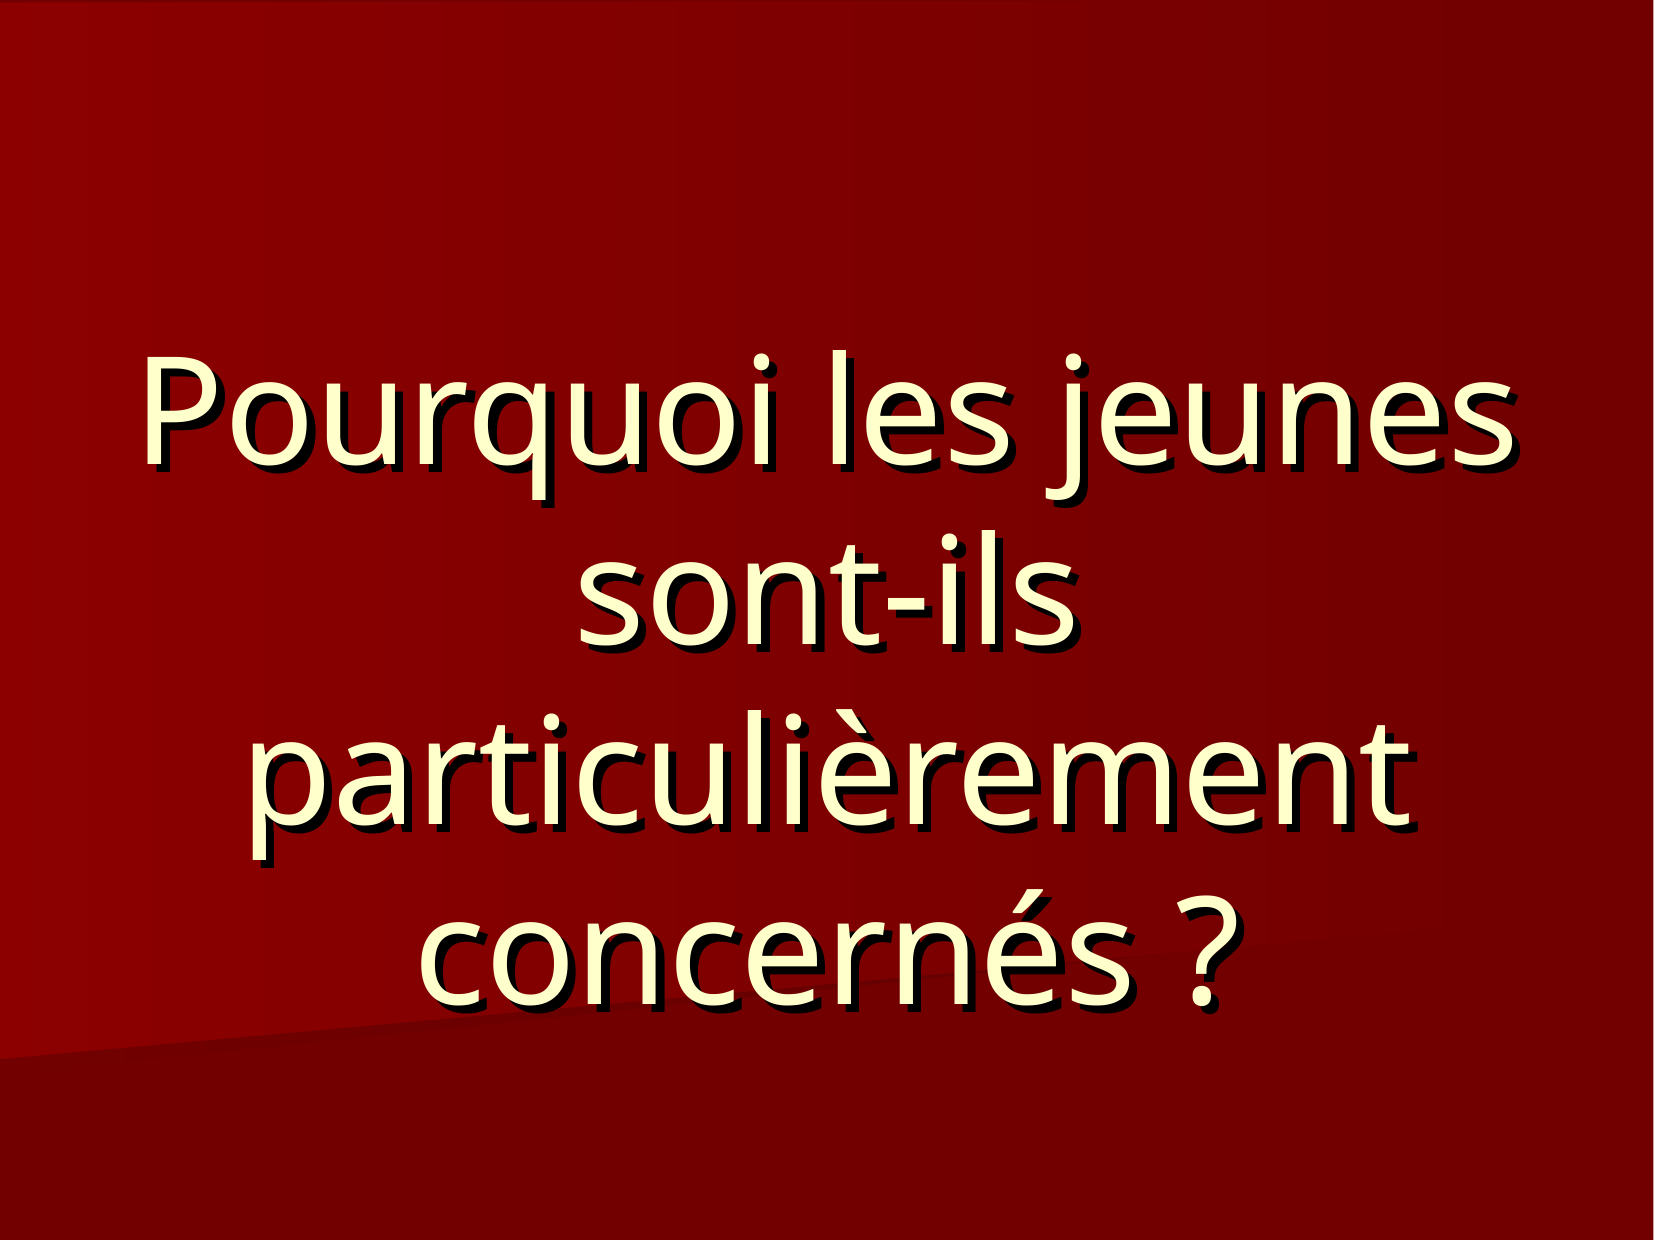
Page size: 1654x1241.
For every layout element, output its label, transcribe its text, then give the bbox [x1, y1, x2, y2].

title Pourquoi les jeunes sont-ils particulièrement concernés ? [0, 306, 1654, 922]
